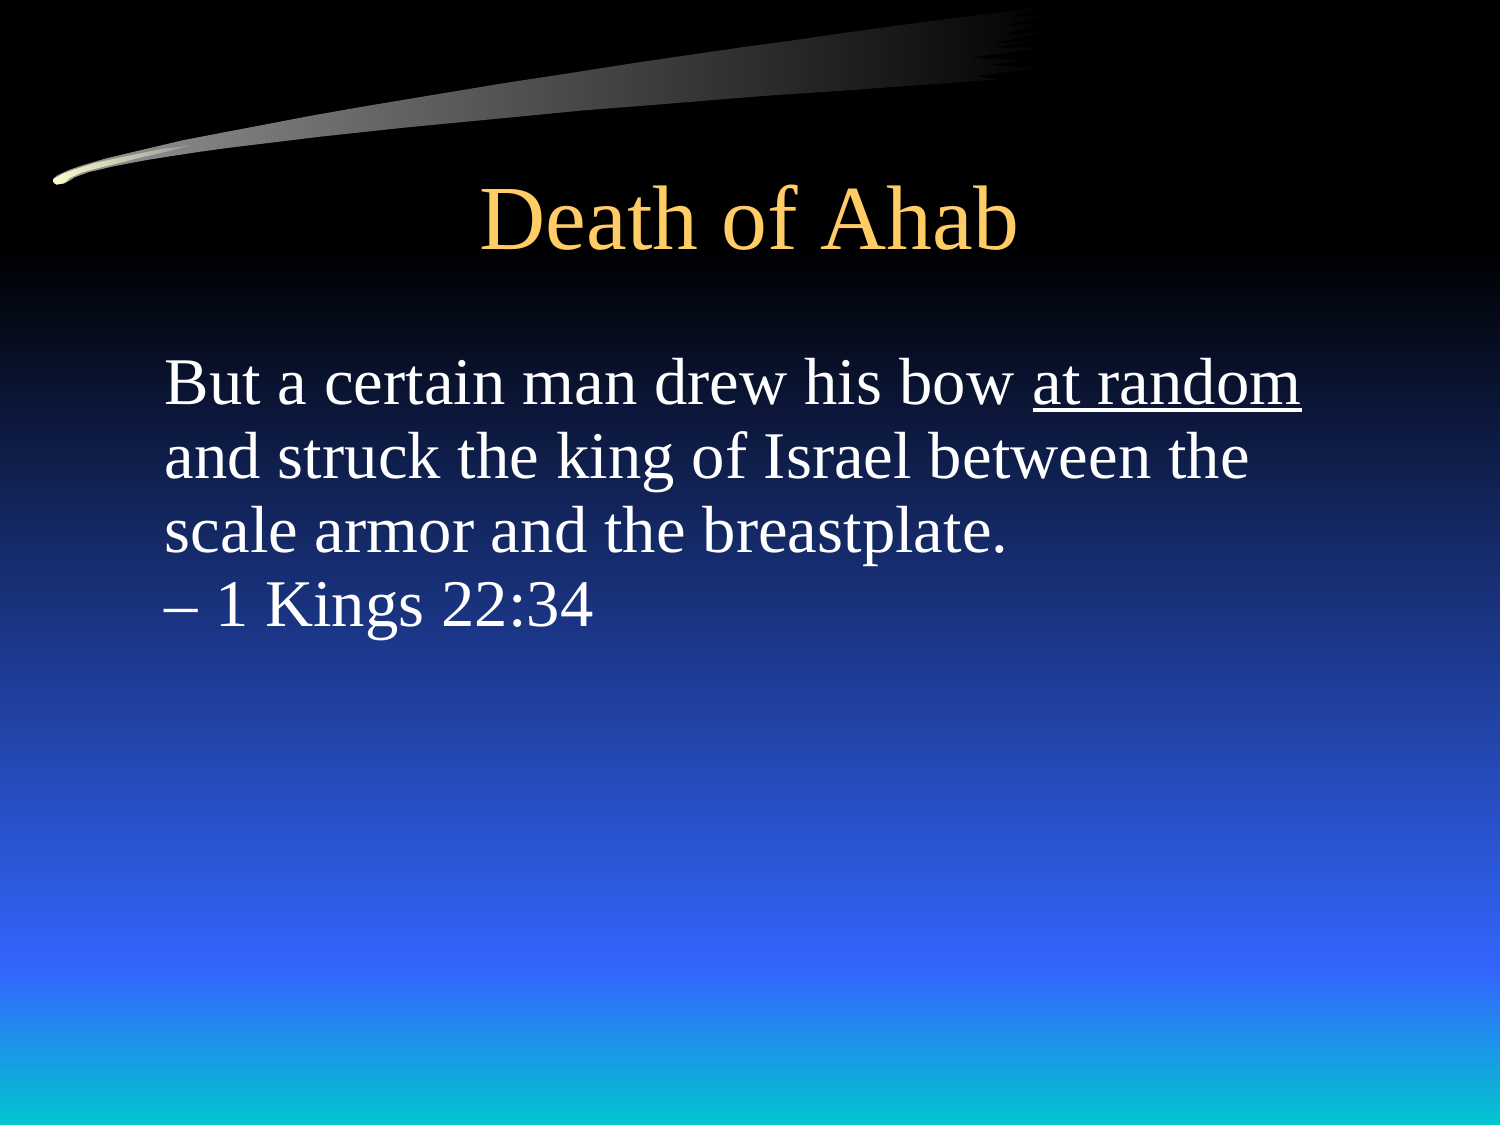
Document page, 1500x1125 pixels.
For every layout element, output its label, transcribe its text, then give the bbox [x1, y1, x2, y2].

text_box But a certain man drew his bow at random and struck the king of Israel between the scale armor and the breastplate. – 1 Kings 22:34 [150, 337, 1351, 649]
title Death of Ahab [112, 124, 1388, 313]
